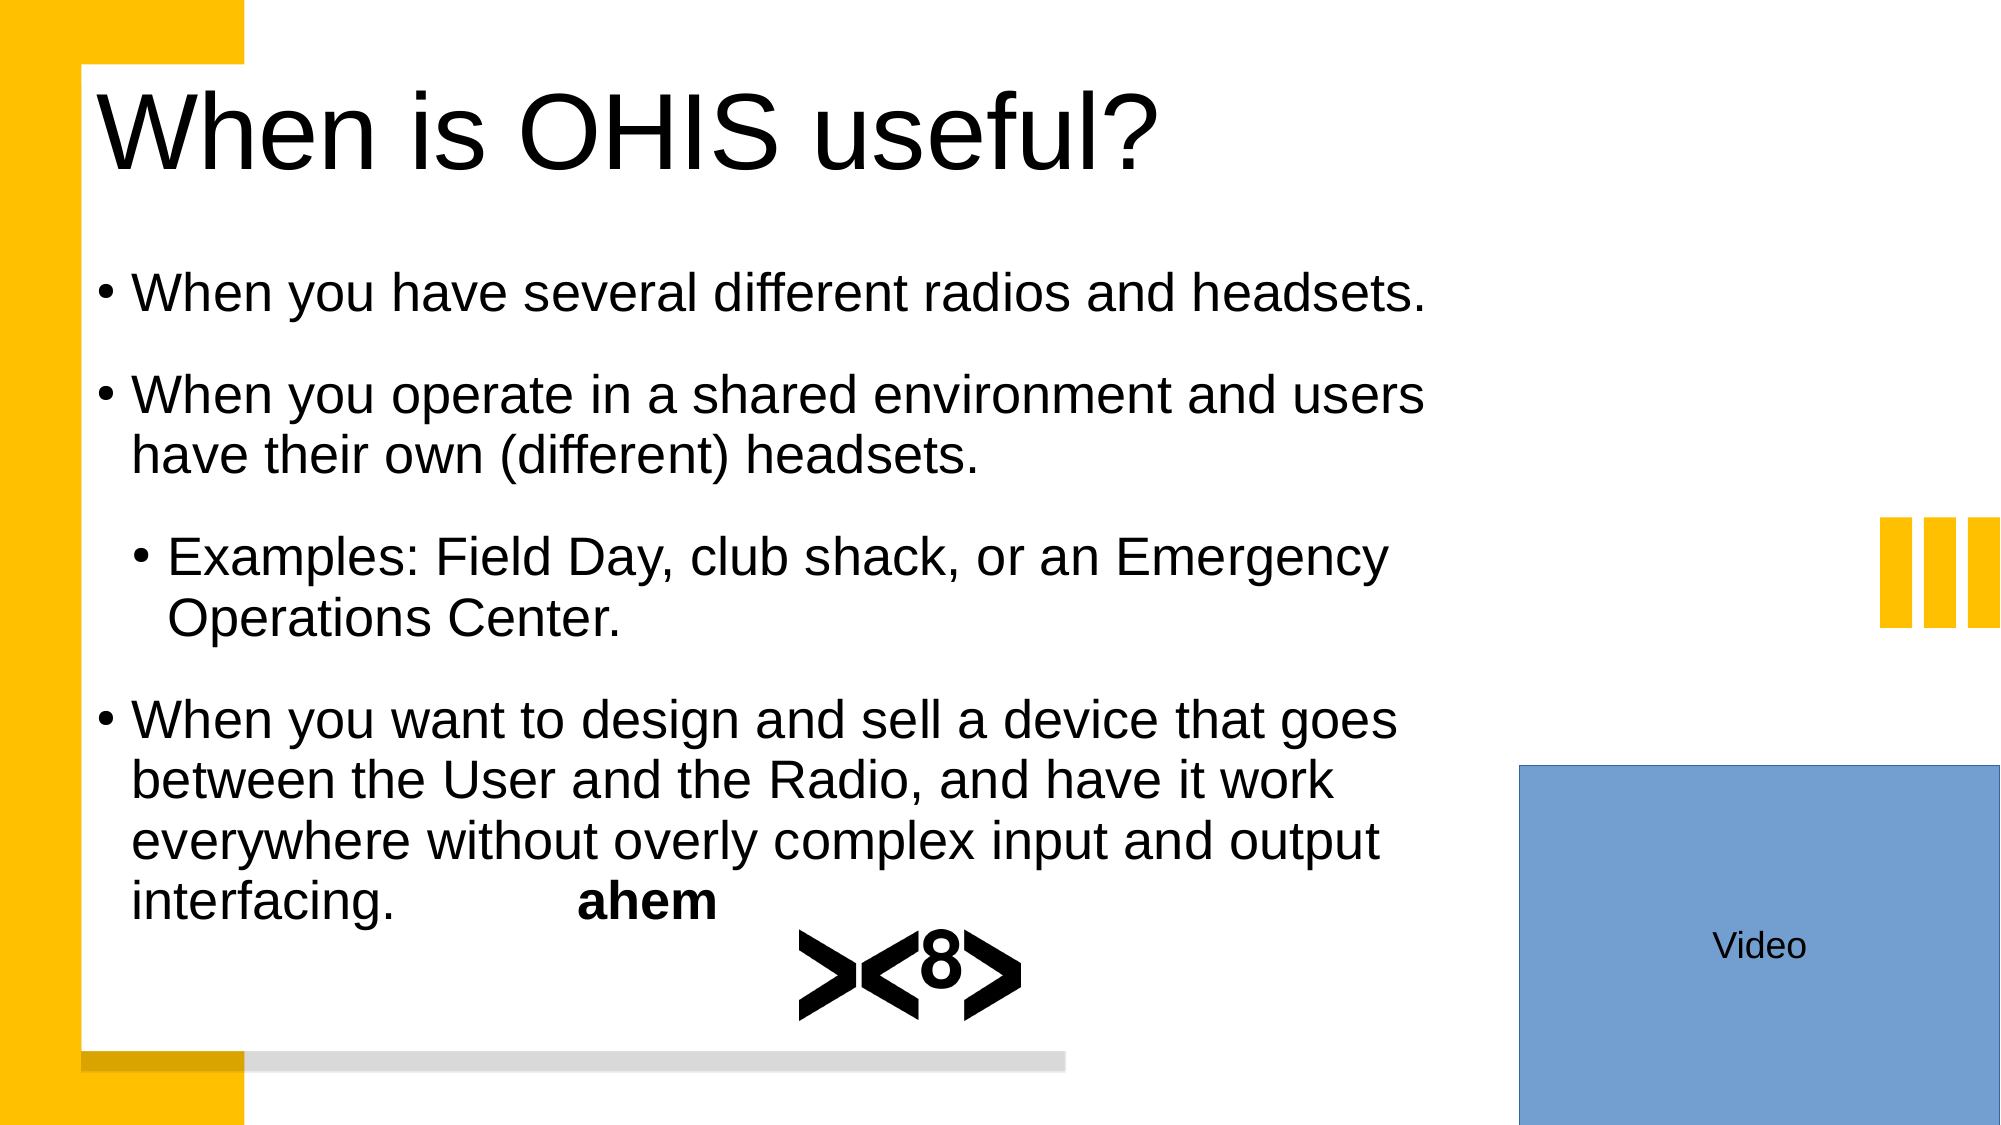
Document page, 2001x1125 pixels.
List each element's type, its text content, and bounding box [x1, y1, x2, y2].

text_box When is OHIS useful? [81, 64, 1921, 201]
text_box Video [1519, 765, 2000, 1125]
picture [799, 929, 1021, 1021]
text_box [0, 0, 2000, 1125]
text_box When you have several different radios and headsets. When you operate in a shared environment and users have their own (different) headsets. Examples: Field Day, club shack, or an Emergency Operations Center. When you want to design and sell a device that goes between the User and the Radio, and have it work everywhere without overly complex input and output interfacing. ahem [81, 254, 1516, 1041]
